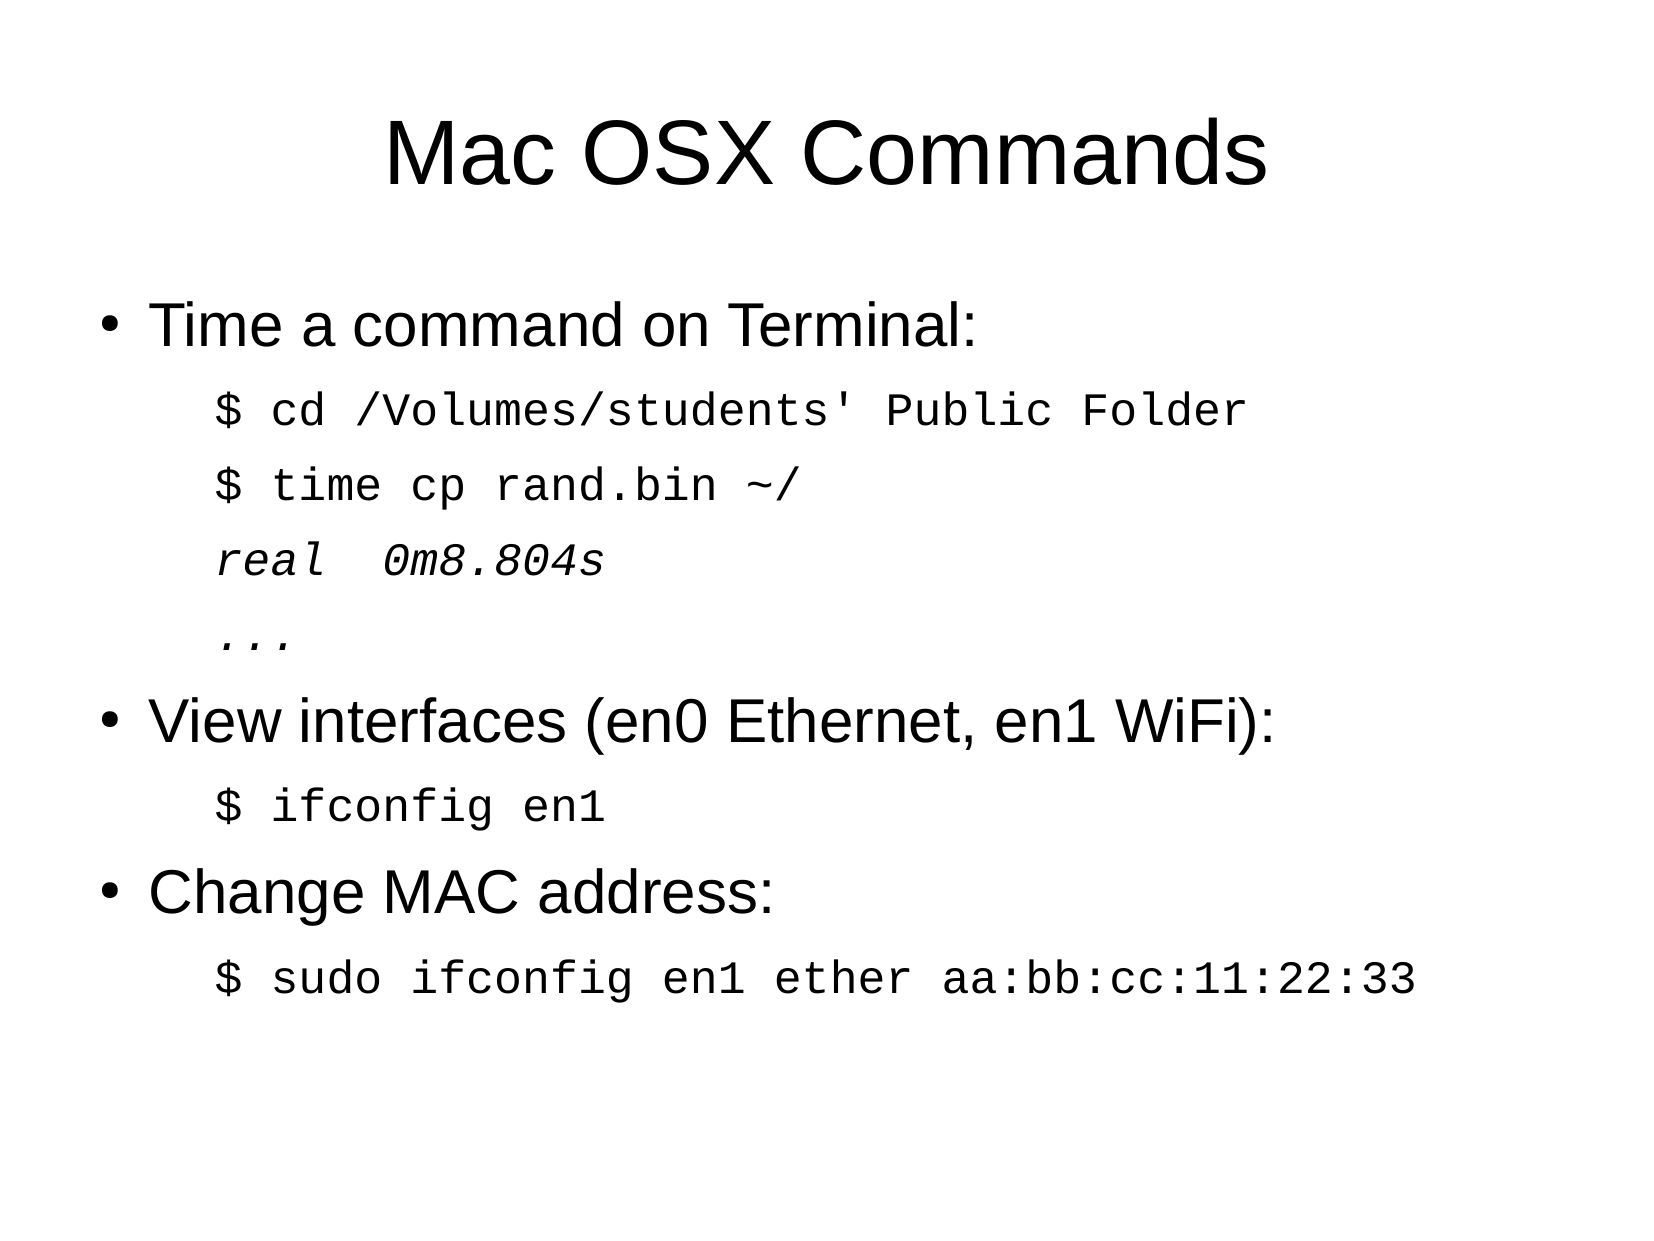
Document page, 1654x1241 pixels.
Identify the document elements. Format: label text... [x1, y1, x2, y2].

title Mac OSX Commands [82, 49, 1571, 257]
list Time a command on Terminal: $ cd /Volumes/students' Public Folder $ time cp rand.bin ~/ real 0m8.804s ... View interfaces (en0 Ethernet, en1 WiFi): $ ifconfig en1 Change MAC address: $ sudo ifconfig en1 ether aa:bb:cc:11:22:33 [82, 290, 1571, 1010]
